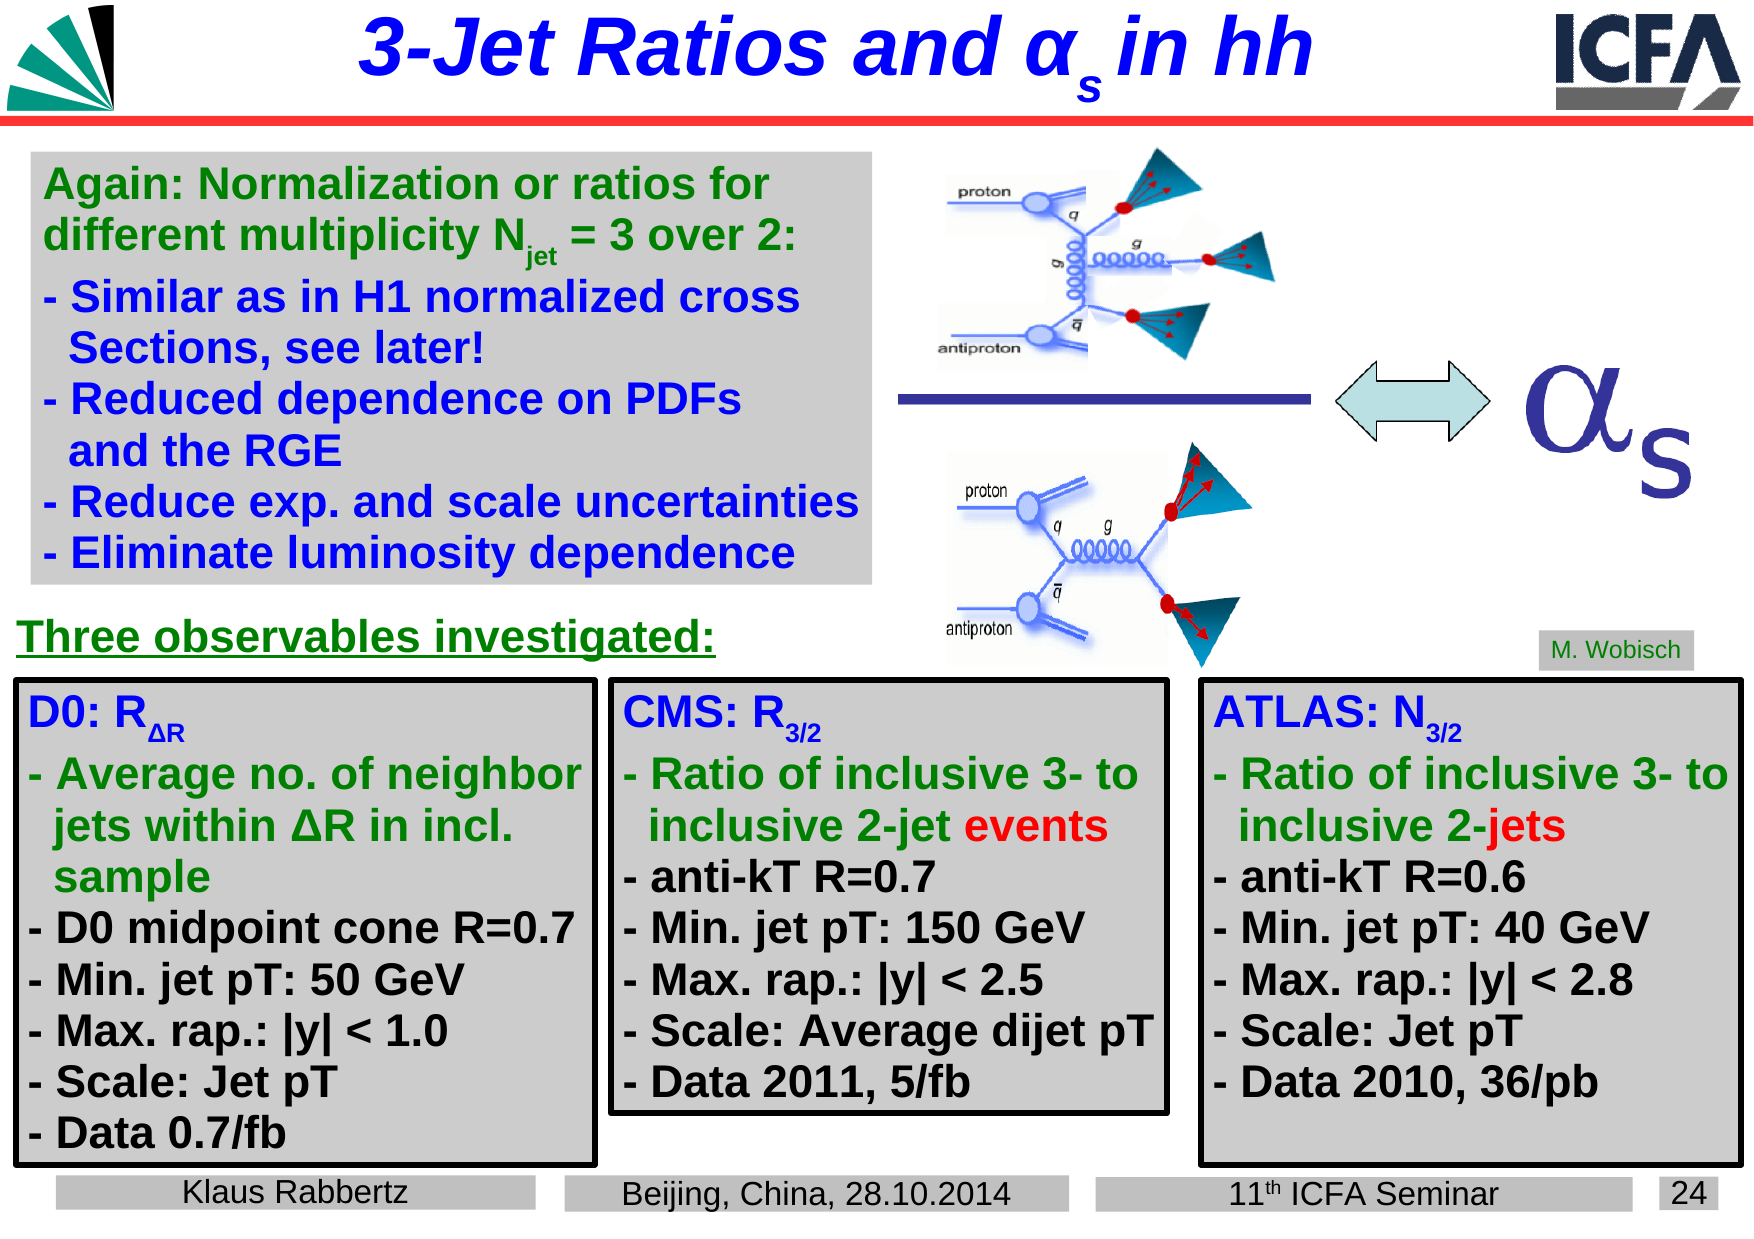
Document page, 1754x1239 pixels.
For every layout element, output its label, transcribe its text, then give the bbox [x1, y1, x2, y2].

text_box Three observables investigated: [4, 605, 729, 669]
text_box D0: RΔR - Average no. of neighbor jets within ΔR in incl. sample - D0 midpoint cone R=0.7 - Min. jet pT: 50 GeV - Max. rap.: |y| < 1.0 - Scale: Jet pT - Data 0.7/fb [15, 680, 591, 1165]
text_box Again: Normalization or ratios for different multiplicity Njet = 3 over 2: - Similar as in H1 normalized cross Sections, see later! - Reduced dependence on PDFs and the RGE - Reduce exp. and scale uncertainties - Eliminate luminosity dependence [30, 151, 873, 585]
picture [1556, 14, 1741, 110]
text_box M. Wobisch [1538, 630, 1695, 671]
picture [893, 139, 1707, 676]
text_box CMS: R3/2 - Ratio of inclusive 3- to inclusive 2-jet events - anti-kT R=0.7 - Min. jet pT: 150 GeV - Max. rap.: |y| < 2.5 - Scale: Average dijet pT - Data 2011, 5/fb [610, 680, 1163, 1114]
picture [7, 5, 114, 112]
text_box ATLAS: N3/2 - Ratio of inclusive 3- to inclusive 2-jets - anti-kT R=0.6 - Min. jet pT: 40 GeV - Max. rap.: |y| < 2.8 - Scale: Jet pT - Data 2010, 36/pb [1200, 680, 1742, 1165]
title 3-Jet Ratios and αs in hh [129, 0, 1545, 114]
